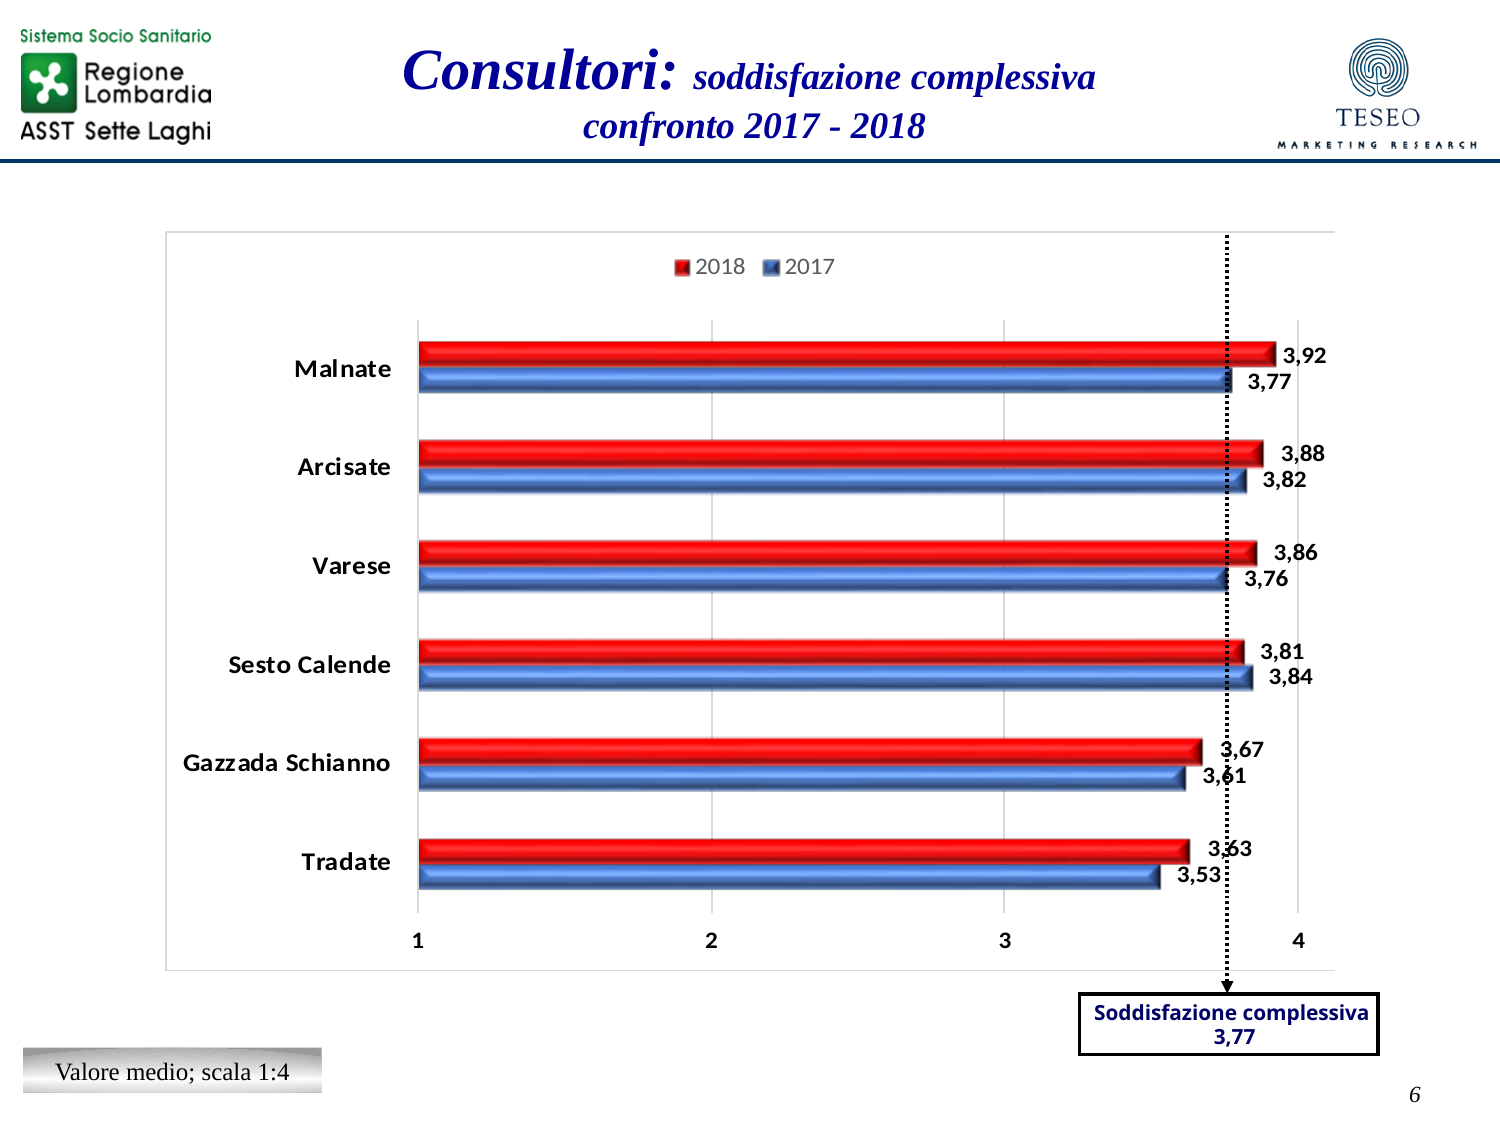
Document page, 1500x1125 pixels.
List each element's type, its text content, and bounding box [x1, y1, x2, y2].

picture [165, 231, 1335, 971]
picture [1294, 30, 1481, 149]
text_box Valore medio; scala 1:4 [23, 1047, 322, 1093]
text_box Consultori: soddisfazione complessiva confronto 2017 - 2018 [206, 25, 1294, 151]
text_box Soddisfazione complessiva 3,77 [1079, 993, 1379, 1055]
picture [21, 26, 206, 148]
